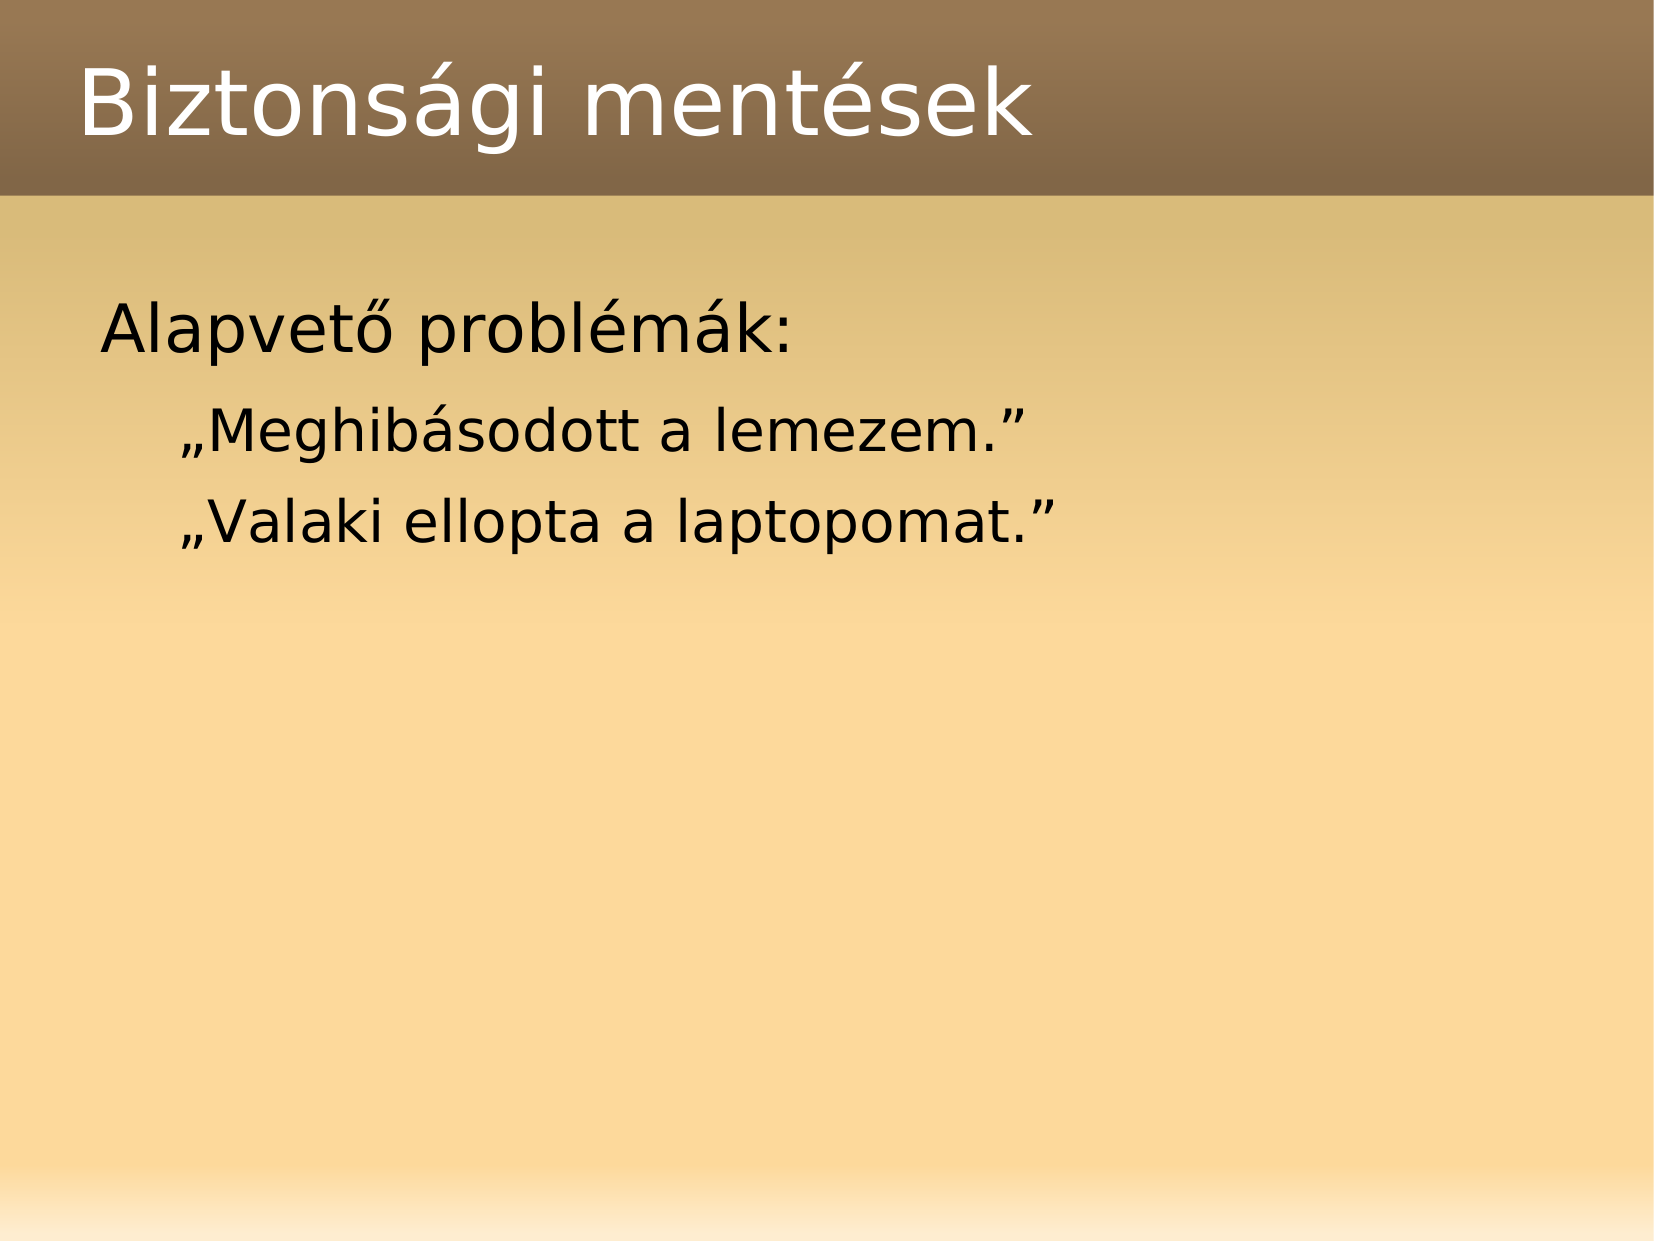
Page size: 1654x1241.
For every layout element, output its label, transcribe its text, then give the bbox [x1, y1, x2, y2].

list Alapvető problémák: „Meghibásodott a lemezem.” „Valaki ellopta a laptopomat.” [82, 290, 1571, 1094]
picture [0, 0, 1654, 1241]
title Biztonsági mentések [76, 7, 1565, 200]
